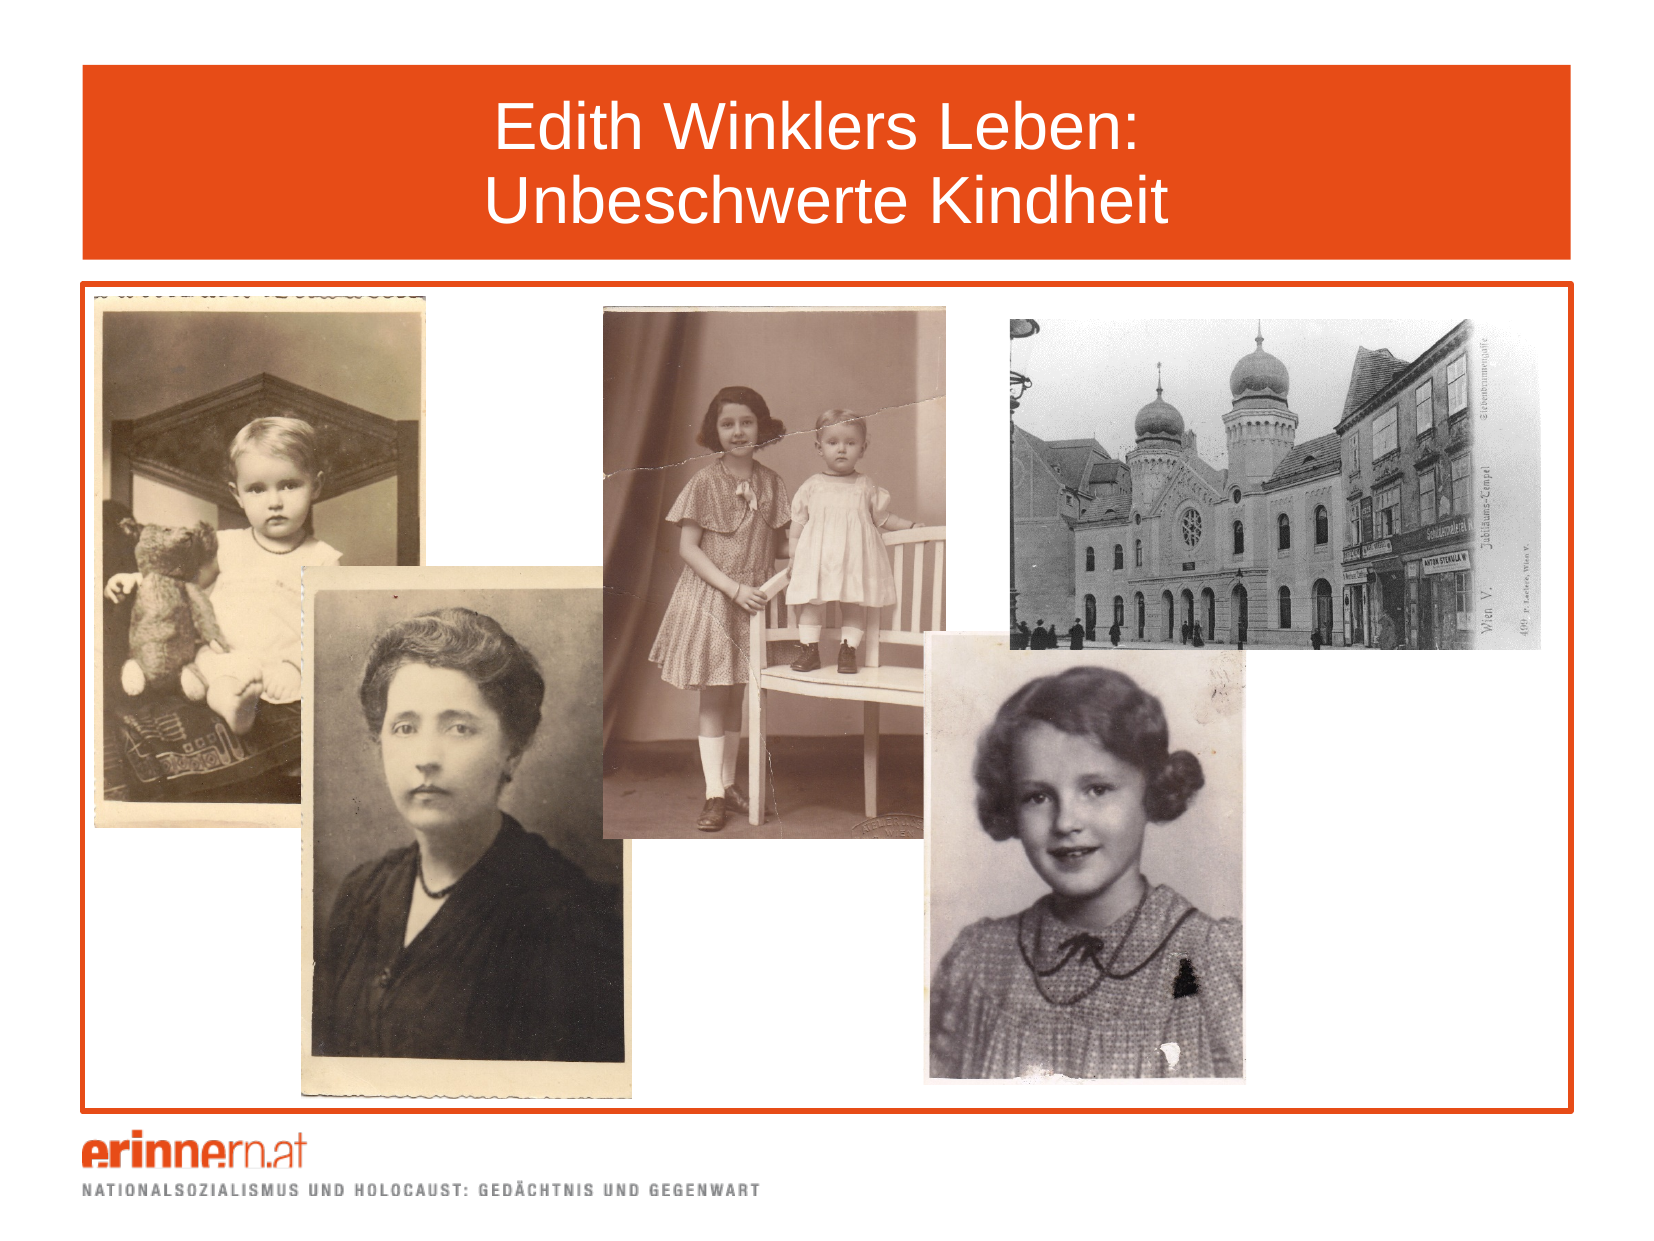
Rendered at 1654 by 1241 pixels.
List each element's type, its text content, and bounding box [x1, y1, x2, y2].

picture [82, 1129, 760, 1196]
list [82, 284, 1571, 1112]
picture [94, 296, 1542, 1099]
title Edith Winklers Leben: Unbeschwerte Kindheit [82, 64, 1571, 260]
